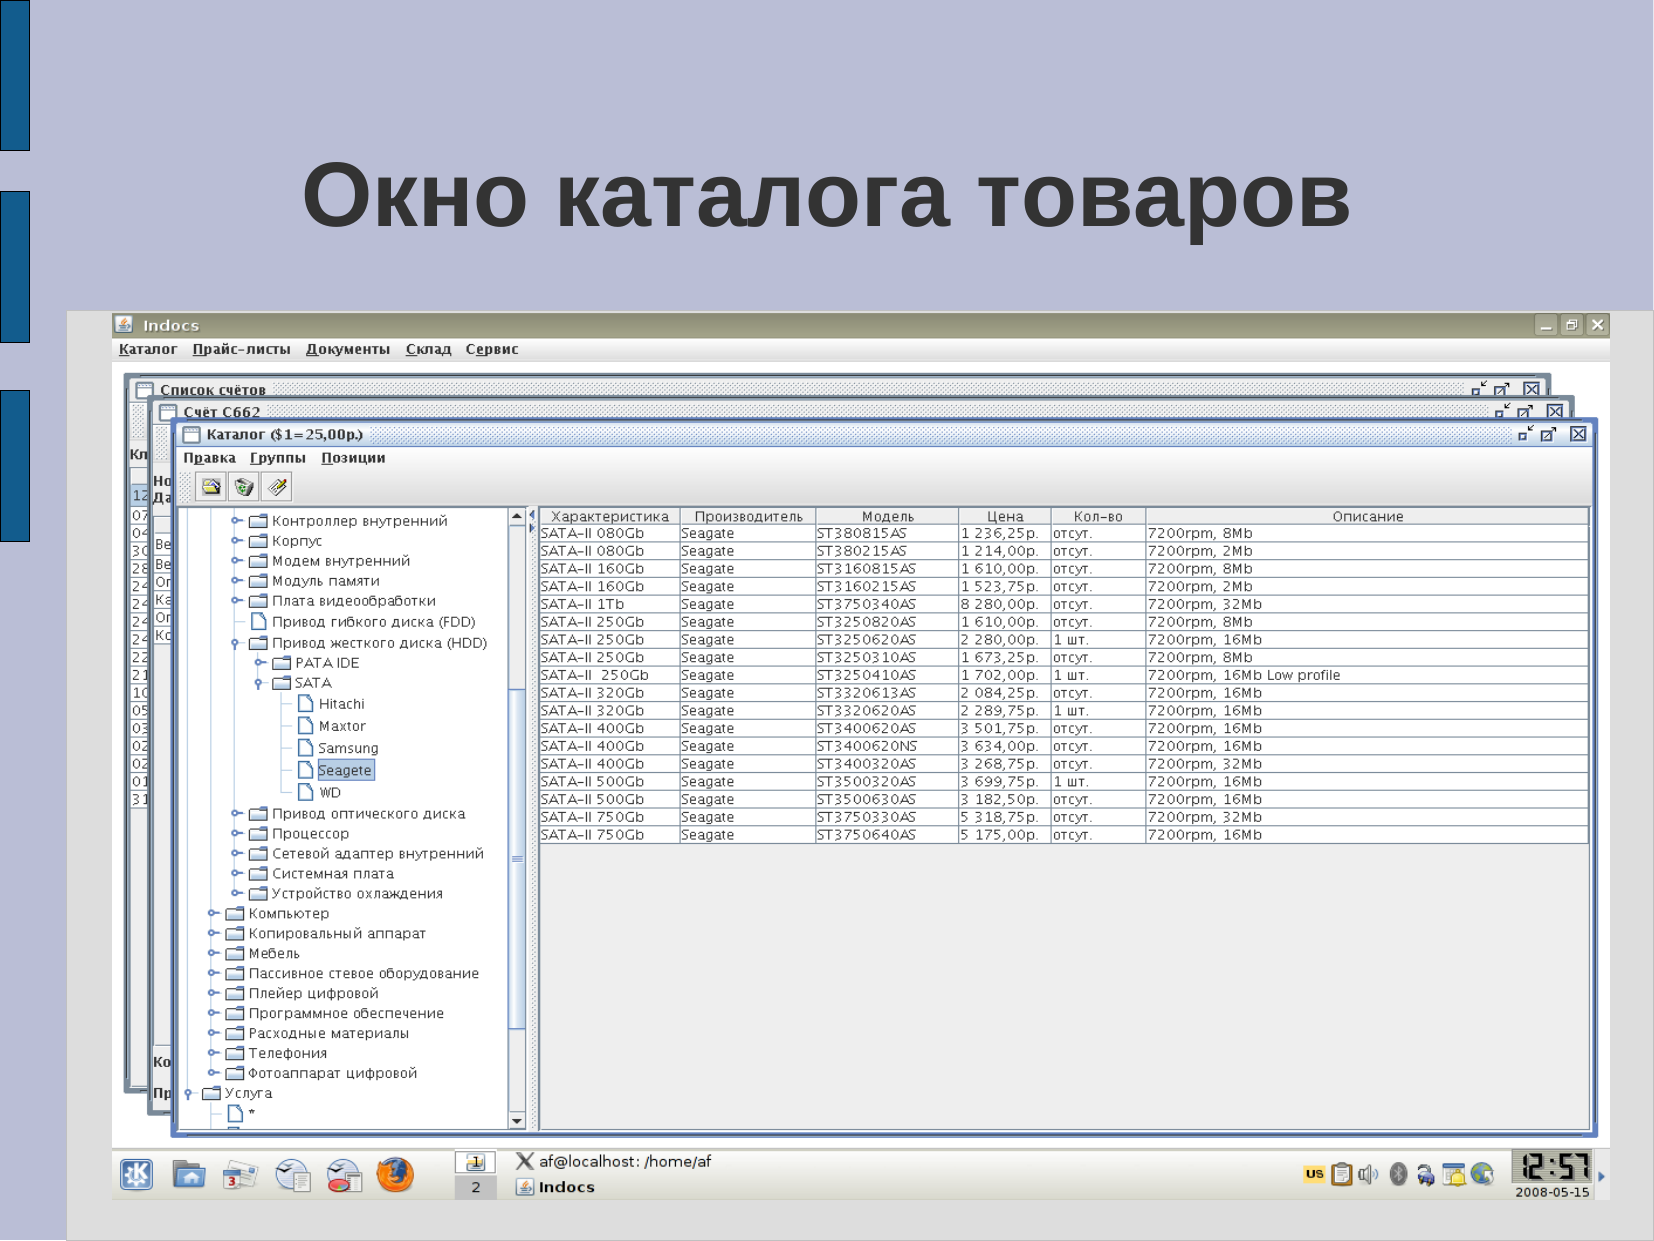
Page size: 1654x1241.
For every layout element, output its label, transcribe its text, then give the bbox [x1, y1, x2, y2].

picture [112, 313, 1610, 1201]
title Окно каталога товаров [121, 91, 1534, 299]
